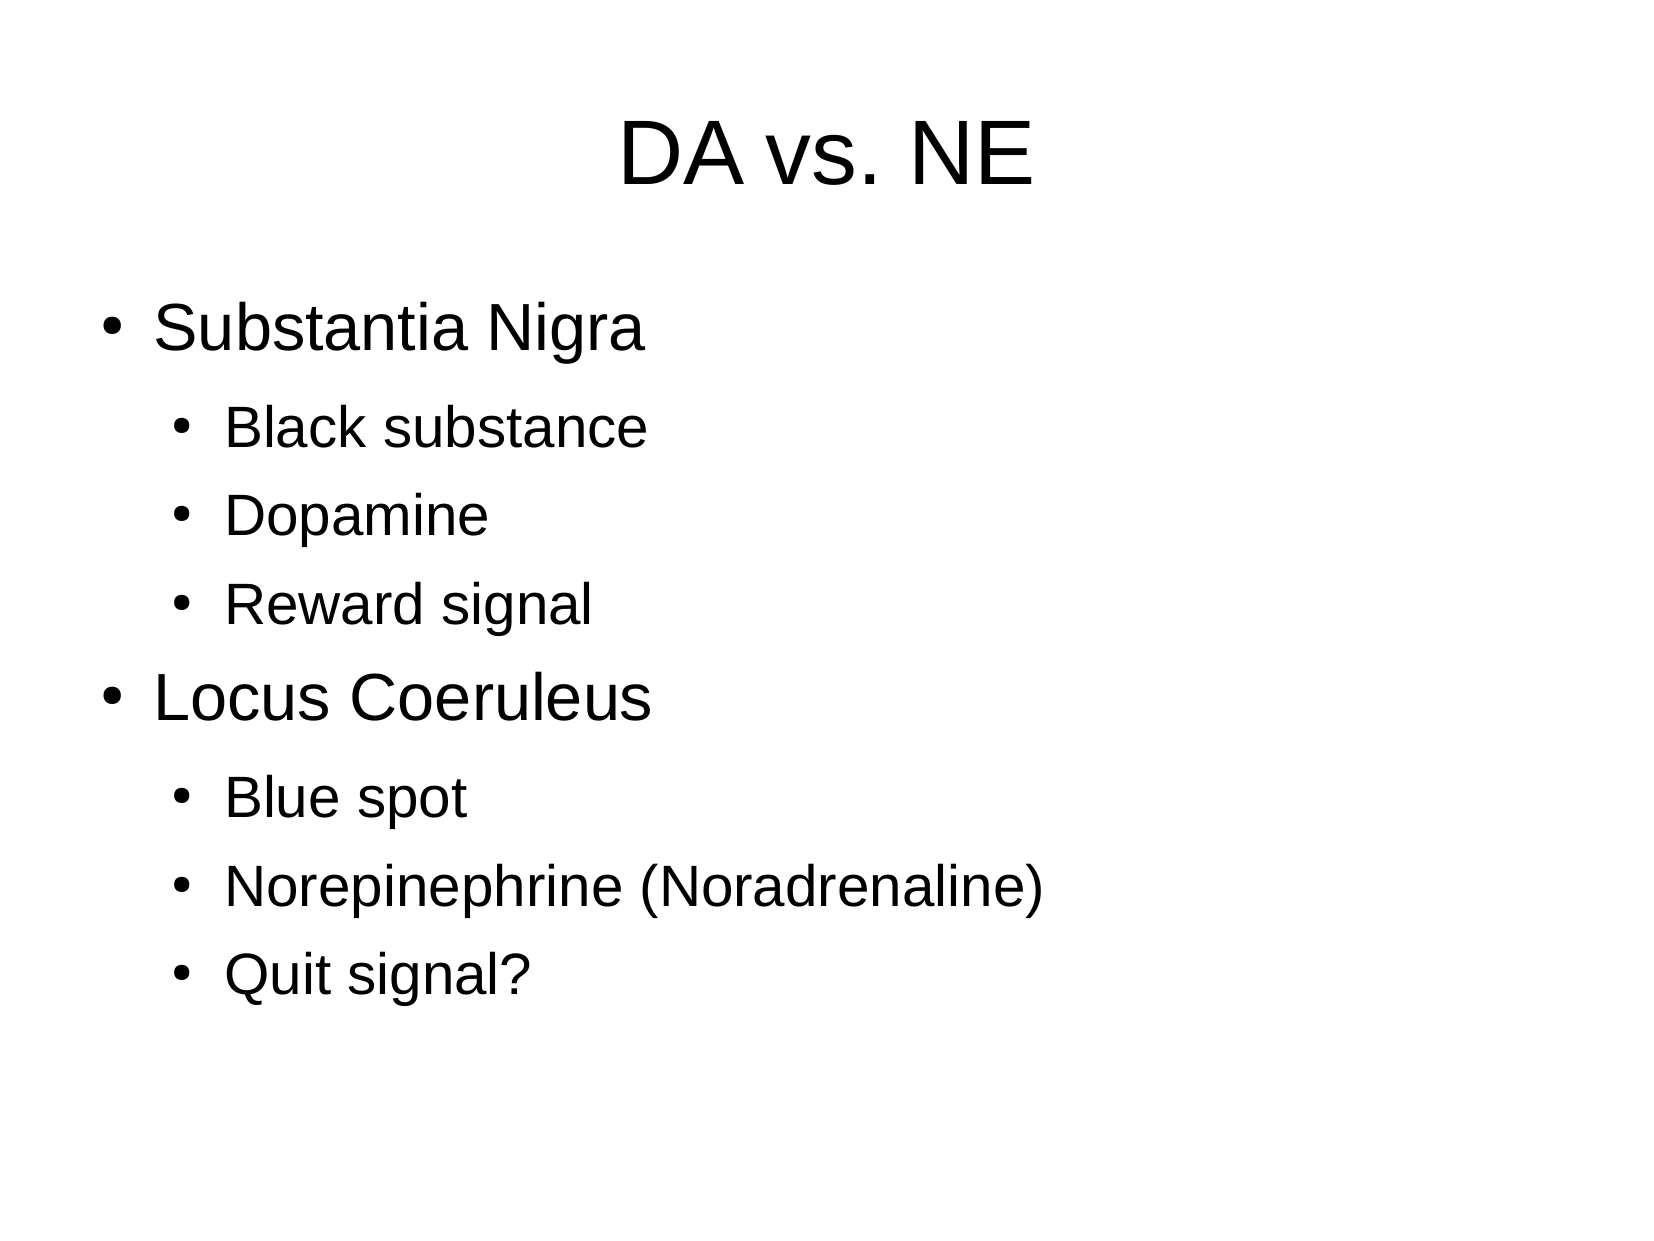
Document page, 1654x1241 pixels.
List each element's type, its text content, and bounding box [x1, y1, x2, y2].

title DA vs. NE [82, 56, 1571, 250]
list Substantia Nigra Black substance Dopamine Reward signal Locus Coeruleus Blue spot Norepinephrine (Noradrenaline) Quit signal? [82, 290, 1571, 1094]
